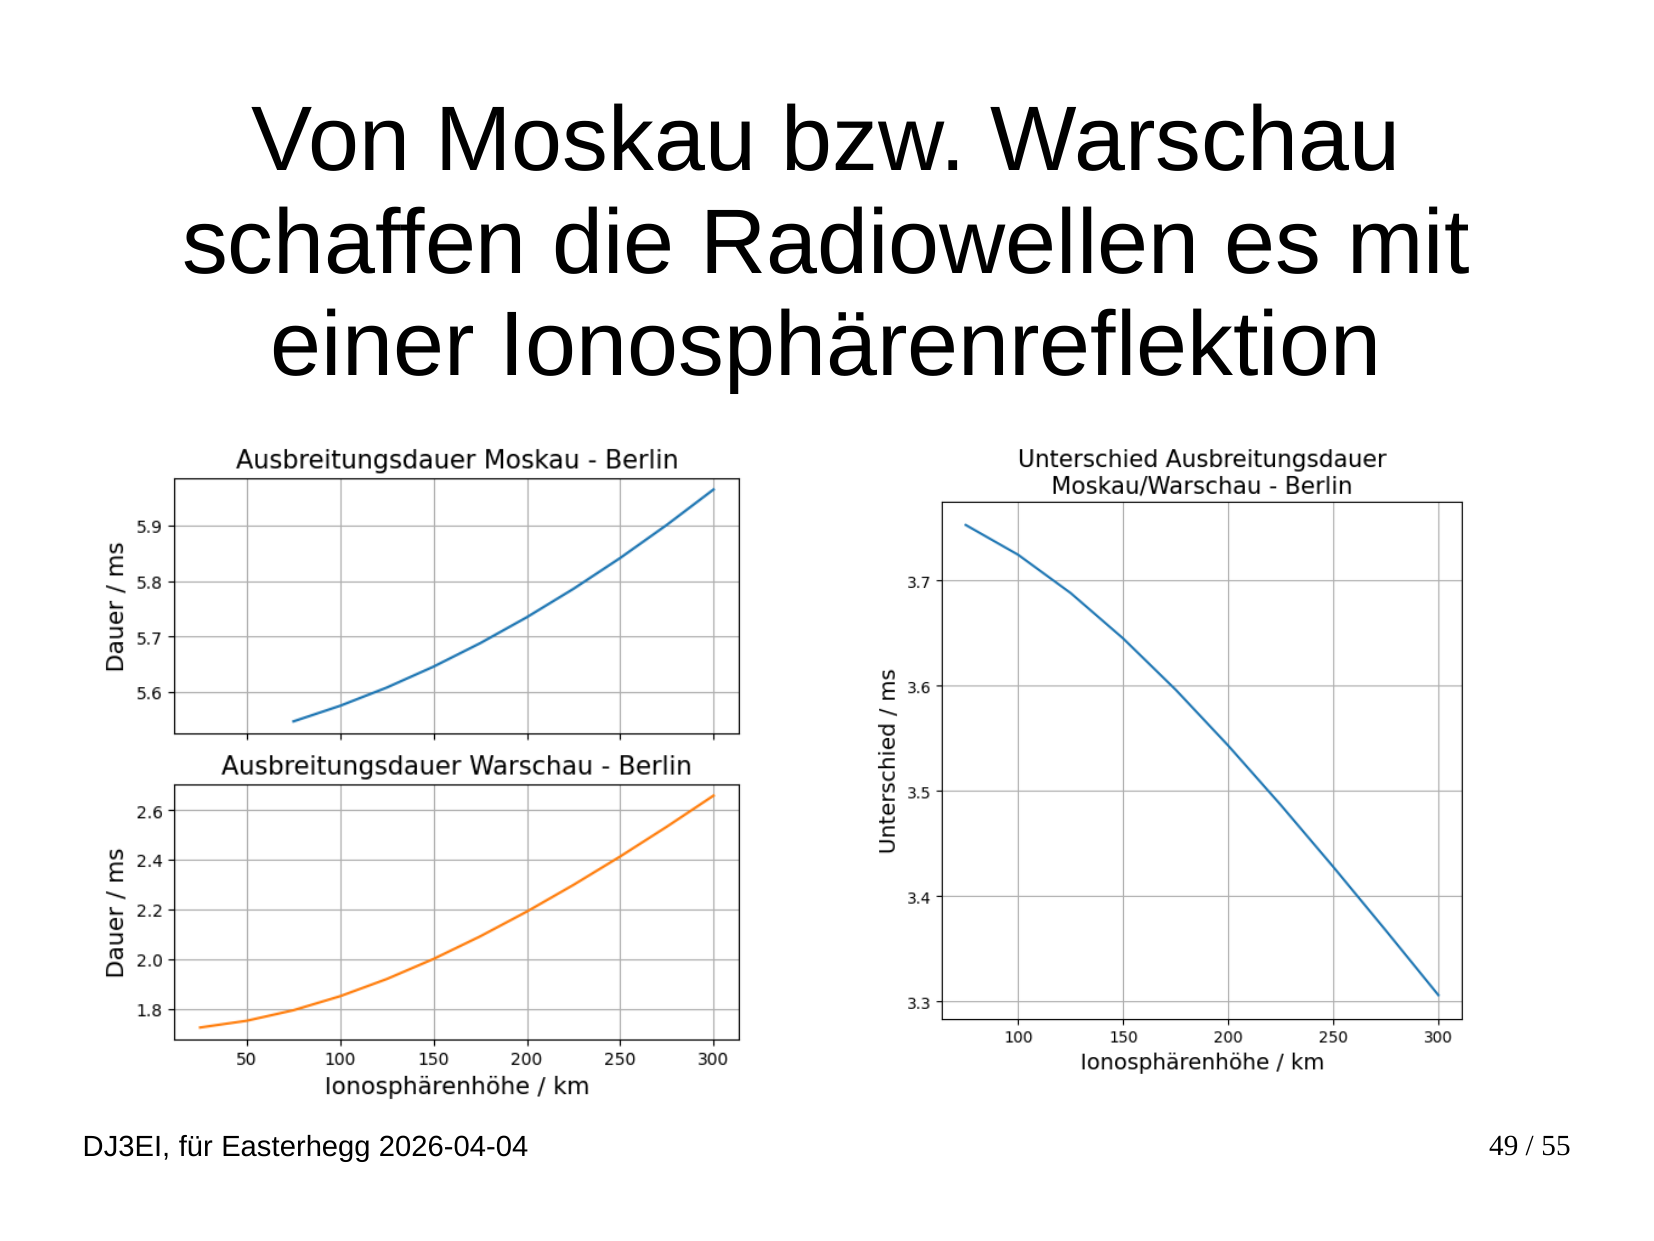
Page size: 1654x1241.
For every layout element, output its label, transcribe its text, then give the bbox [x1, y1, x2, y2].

title Von Moskau bzw. Warschau schaffen die Radiowellen es mit einer Ionosphärenreflektion [82, 87, 1571, 396]
picture [94, 437, 751, 1110]
picture [868, 438, 1473, 1084]
